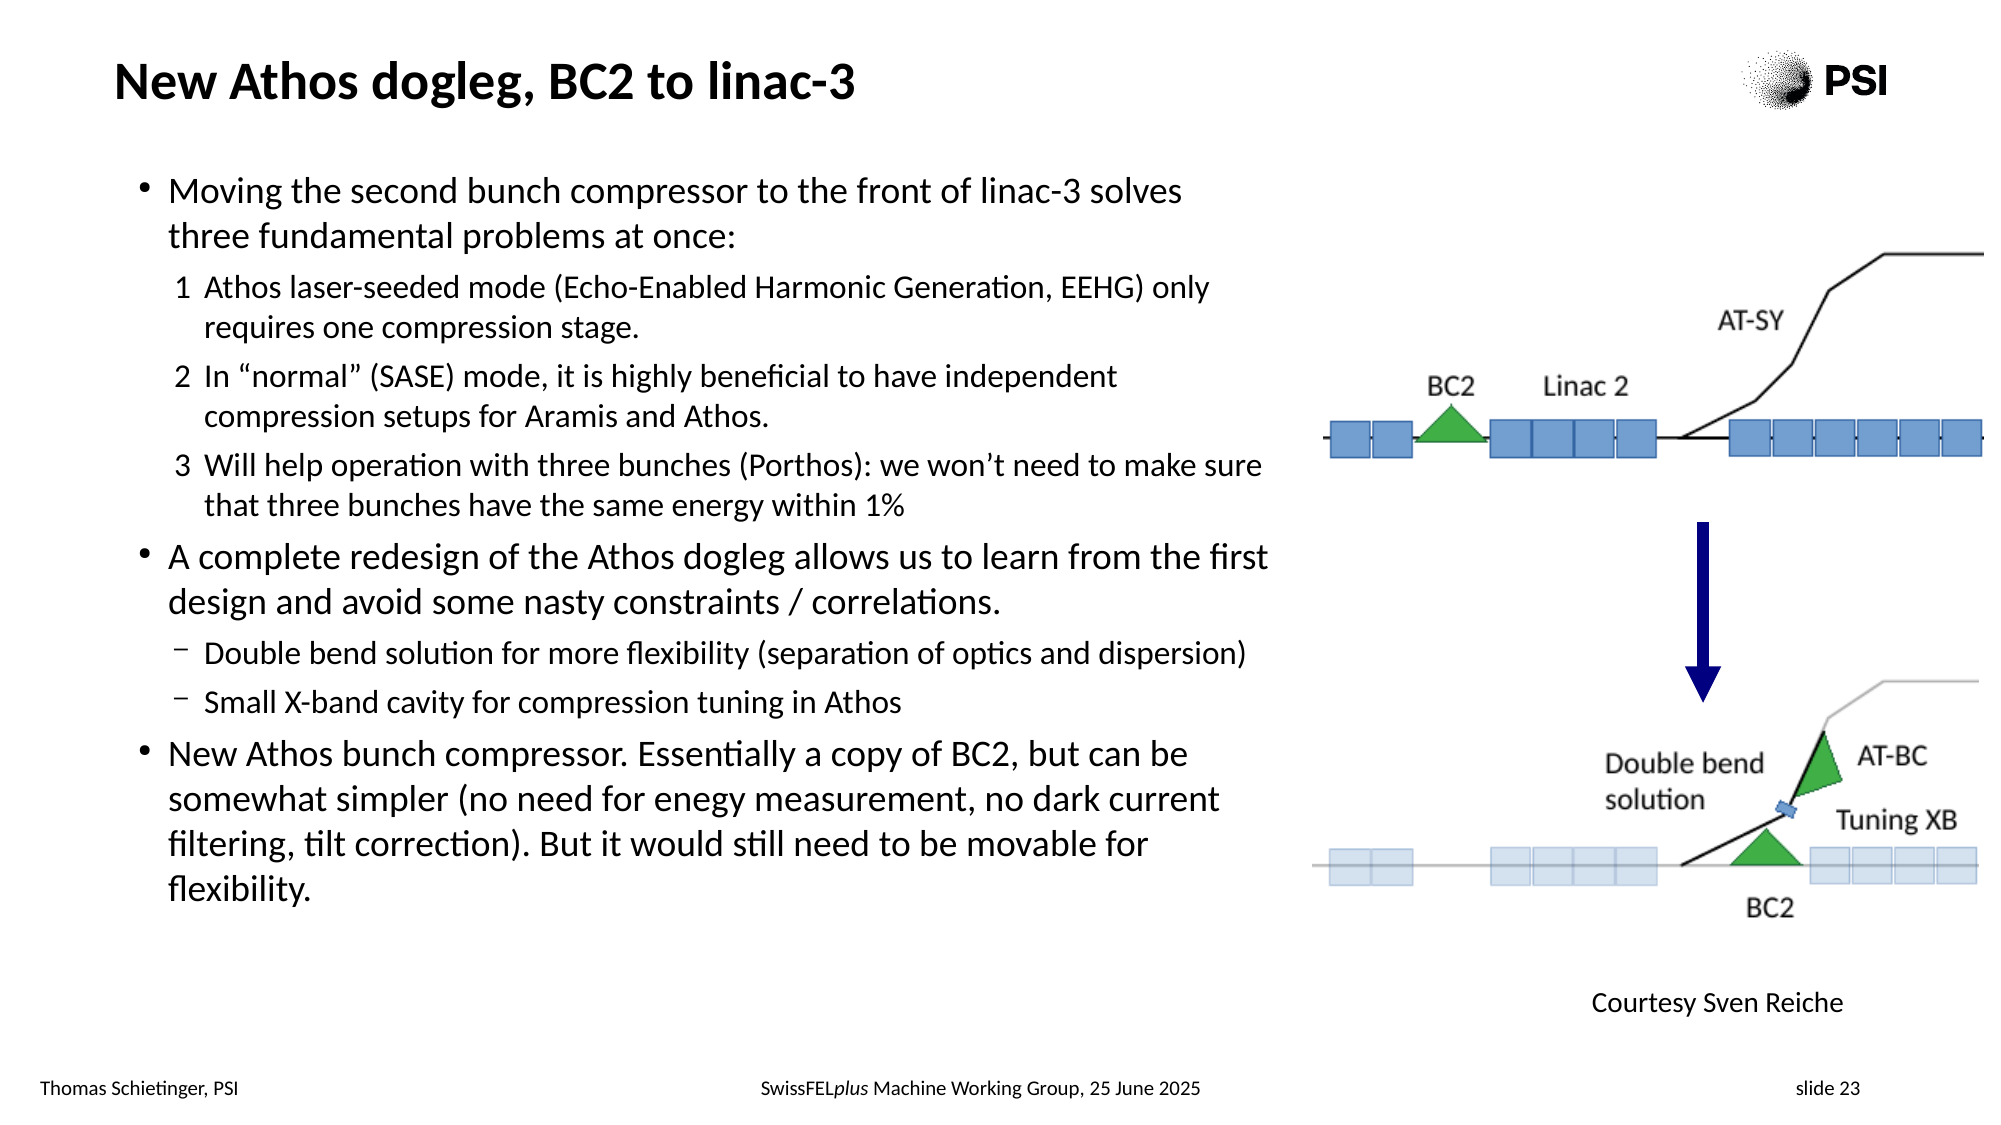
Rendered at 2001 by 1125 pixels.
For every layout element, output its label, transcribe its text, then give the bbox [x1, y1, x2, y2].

picture [1323, 166, 1984, 504]
text_box Courtesy Sven Reiche [1577, 983, 1860, 1028]
title New Athos dogleg, BC2 to linac-3 [114, 45, 1585, 118]
text_box Moving the second bunch compressor to the front of linac-3 solves three fundamental problems at once: Athos laser-seeded mode (Echo-Enabled Harmonic Generation, EEHG) only requires one compression stage. In “normal” (SASE) mode, it is highly beneficial to have independent compression setups for Aramis and Athos. Will help operation with three bunches (Porthos): we won’t need to make sure that three bunches have the same energy within 1% A complete redesign of the Athos dogleg allows us to learn from the first design and avoid some nasty constraints / correlations. Double bend solution for more flexibility (separation of optics and dispersion) Small X-band cavity for compression tuning in Athos New Athos bunch compressor. Essentially a copy of BC2, but can be somewhat simpler (no need for enegy measurement, no dark current filtering, tilt correction). But it would still need to be movable for flexibility. [120, 166, 1275, 1046]
picture [1312, 587, 1979, 938]
